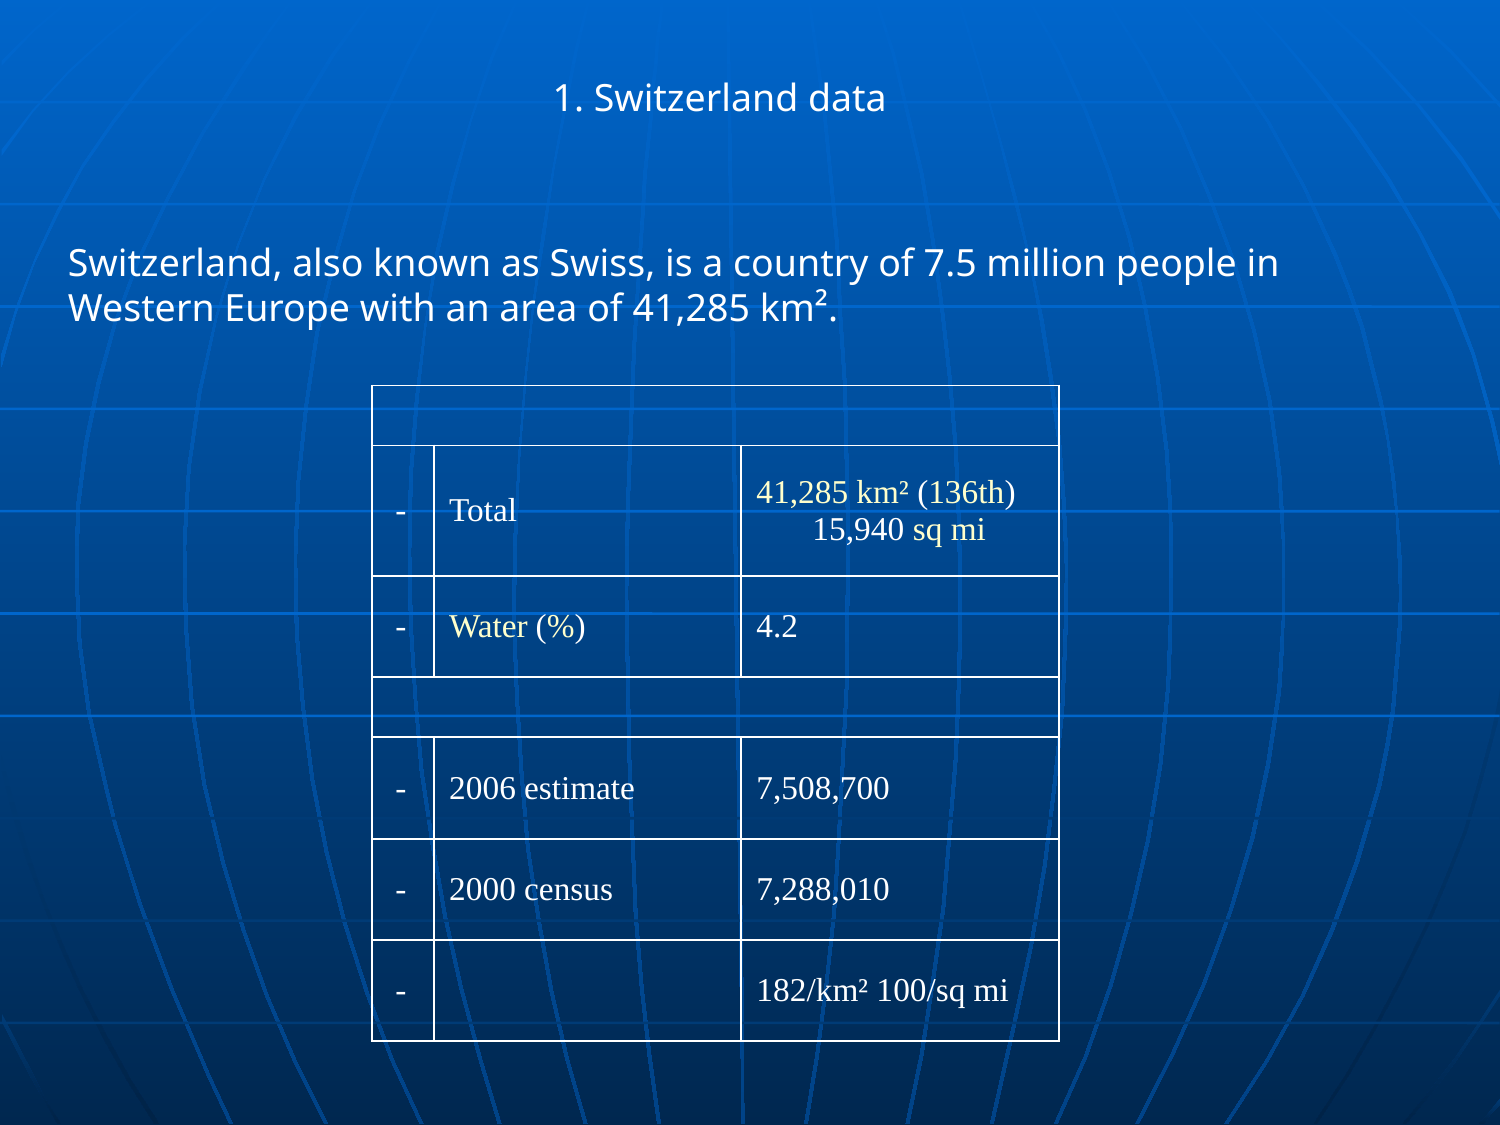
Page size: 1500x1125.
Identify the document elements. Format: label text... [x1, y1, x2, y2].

table_cell 2006 estimate [435, 738, 740, 838]
table_cell 4.2 [742, 577, 1058, 676]
table_cell - [373, 738, 433, 838]
table_cell 41,285 km² (136th) 15,940 sq mi [742, 446, 1058, 575]
table_cell - [373, 941, 433, 1040]
table_cell [373, 678, 1058, 736]
table_cell 182/km² 100/sq mi [742, 941, 1058, 1040]
table_cell Water (%) [435, 577, 740, 676]
table_cell 2000 census [435, 840, 740, 939]
table_cell - [373, 446, 433, 575]
table_header [373, 386, 1058, 445]
text_box 1. Switzerland data [537, 66, 902, 127]
table_cell - [373, 840, 433, 939]
table_cell - [373, 577, 433, 676]
table_cell 7,288,010 [742, 840, 1058, 939]
text_box Switzerland, also known as Swiss, is a country of 7.5 million people in Western Europe with an area of 41,285 km². [53, 231, 1451, 337]
table_cell [435, 941, 740, 1040]
table_cell Total [435, 446, 740, 575]
table_cell 7,508,700 [742, 738, 1058, 838]
